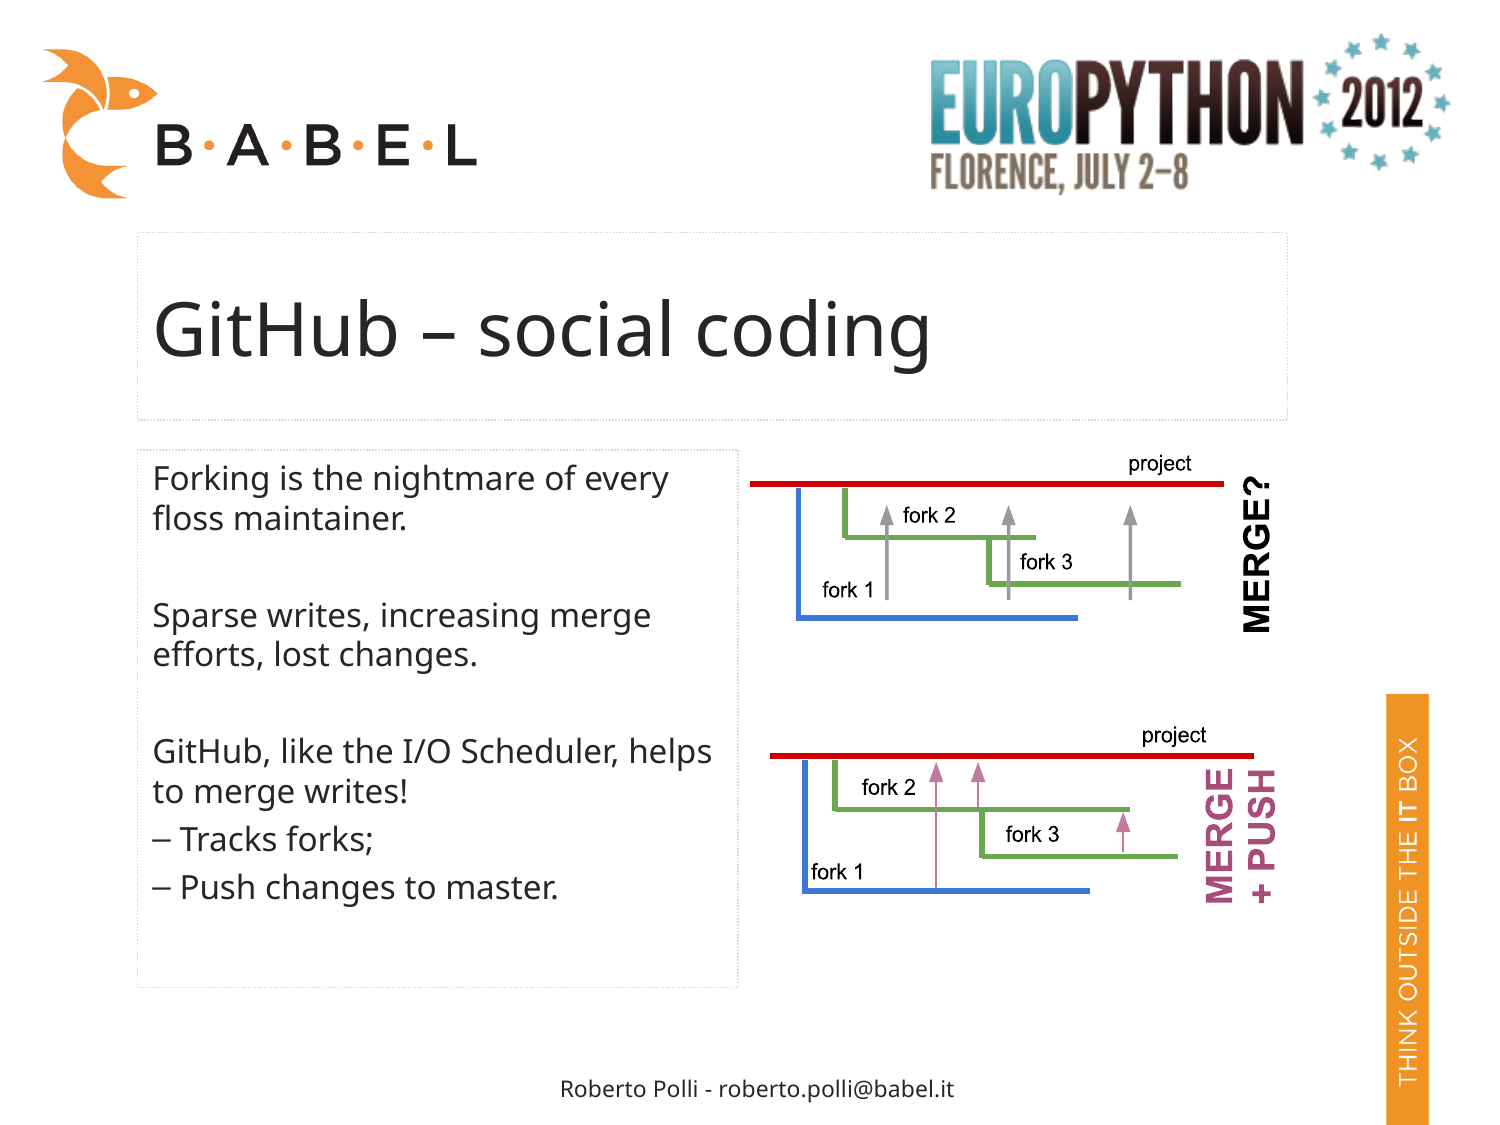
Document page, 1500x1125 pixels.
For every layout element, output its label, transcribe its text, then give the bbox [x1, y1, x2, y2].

text_box [855, 863, 862, 880]
picture [1379, 687, 1434, 1125]
text_box [1243, 606, 1270, 632]
text_box [1243, 499, 1270, 520]
text_box [830, 863, 848, 880]
text_box [1062, 553, 1073, 570]
text_box [822, 581, 840, 598]
text_box [944, 506, 955, 523]
text_box [1252, 884, 1271, 904]
text_box [1141, 458, 1159, 471]
text_box [1190, 726, 1207, 743]
text_box [904, 778, 915, 795]
text_box [972, 765, 984, 782]
text_box [903, 506, 910, 523]
text_box [1205, 821, 1233, 847]
list Forking is the nightmare of every floss maintainer. Sparse writes, increasing merge efforts, lost changes. GitHub, like the I/O Scheduler, helps to merge writes! Tracks forks; Push changes to master. [137, 450, 739, 988]
text_box [865, 581, 872, 598]
text_box [1178, 730, 1189, 743]
text_box [1155, 730, 1173, 743]
text_box [1248, 770, 1275, 793]
text_box [1205, 850, 1233, 872]
text_box [1247, 796, 1276, 819]
text_box [1025, 825, 1042, 842]
text_box [1205, 876, 1233, 903]
text_box [1039, 553, 1056, 570]
text_box [1020, 553, 1038, 570]
text_box [1243, 580, 1270, 601]
text_box [930, 765, 942, 782]
text_box [868, 782, 880, 796]
picture [931, 29, 1463, 207]
text_box [1248, 823, 1276, 845]
text_box [1248, 848, 1275, 870]
text_box [1048, 825, 1059, 843]
title GitHub – social coding [137, 232, 1288, 421]
text_box [1205, 794, 1233, 820]
text_box [922, 506, 939, 523]
text_box [841, 581, 858, 598]
text_box [1157, 459, 1162, 476]
text_box [1171, 730, 1177, 748]
text_box [862, 778, 869, 795]
text_box [1129, 458, 1140, 475]
text_box [1242, 524, 1270, 550]
picture [37, 37, 515, 222]
text_box [1012, 829, 1024, 843]
text_box [1243, 476, 1263, 496]
text_box [811, 863, 829, 880]
text_box [881, 508, 893, 601]
text_box [1143, 730, 1154, 747]
text_box [881, 778, 898, 795]
text_box [1002, 508, 1015, 601]
text_box [1205, 769, 1233, 790]
text_box [1243, 551, 1270, 576]
text_box [909, 510, 921, 523]
text_box [1006, 825, 1013, 842]
text_box [1117, 815, 1129, 832]
text_box [1124, 508, 1136, 601]
text_box [1164, 455, 1192, 471]
